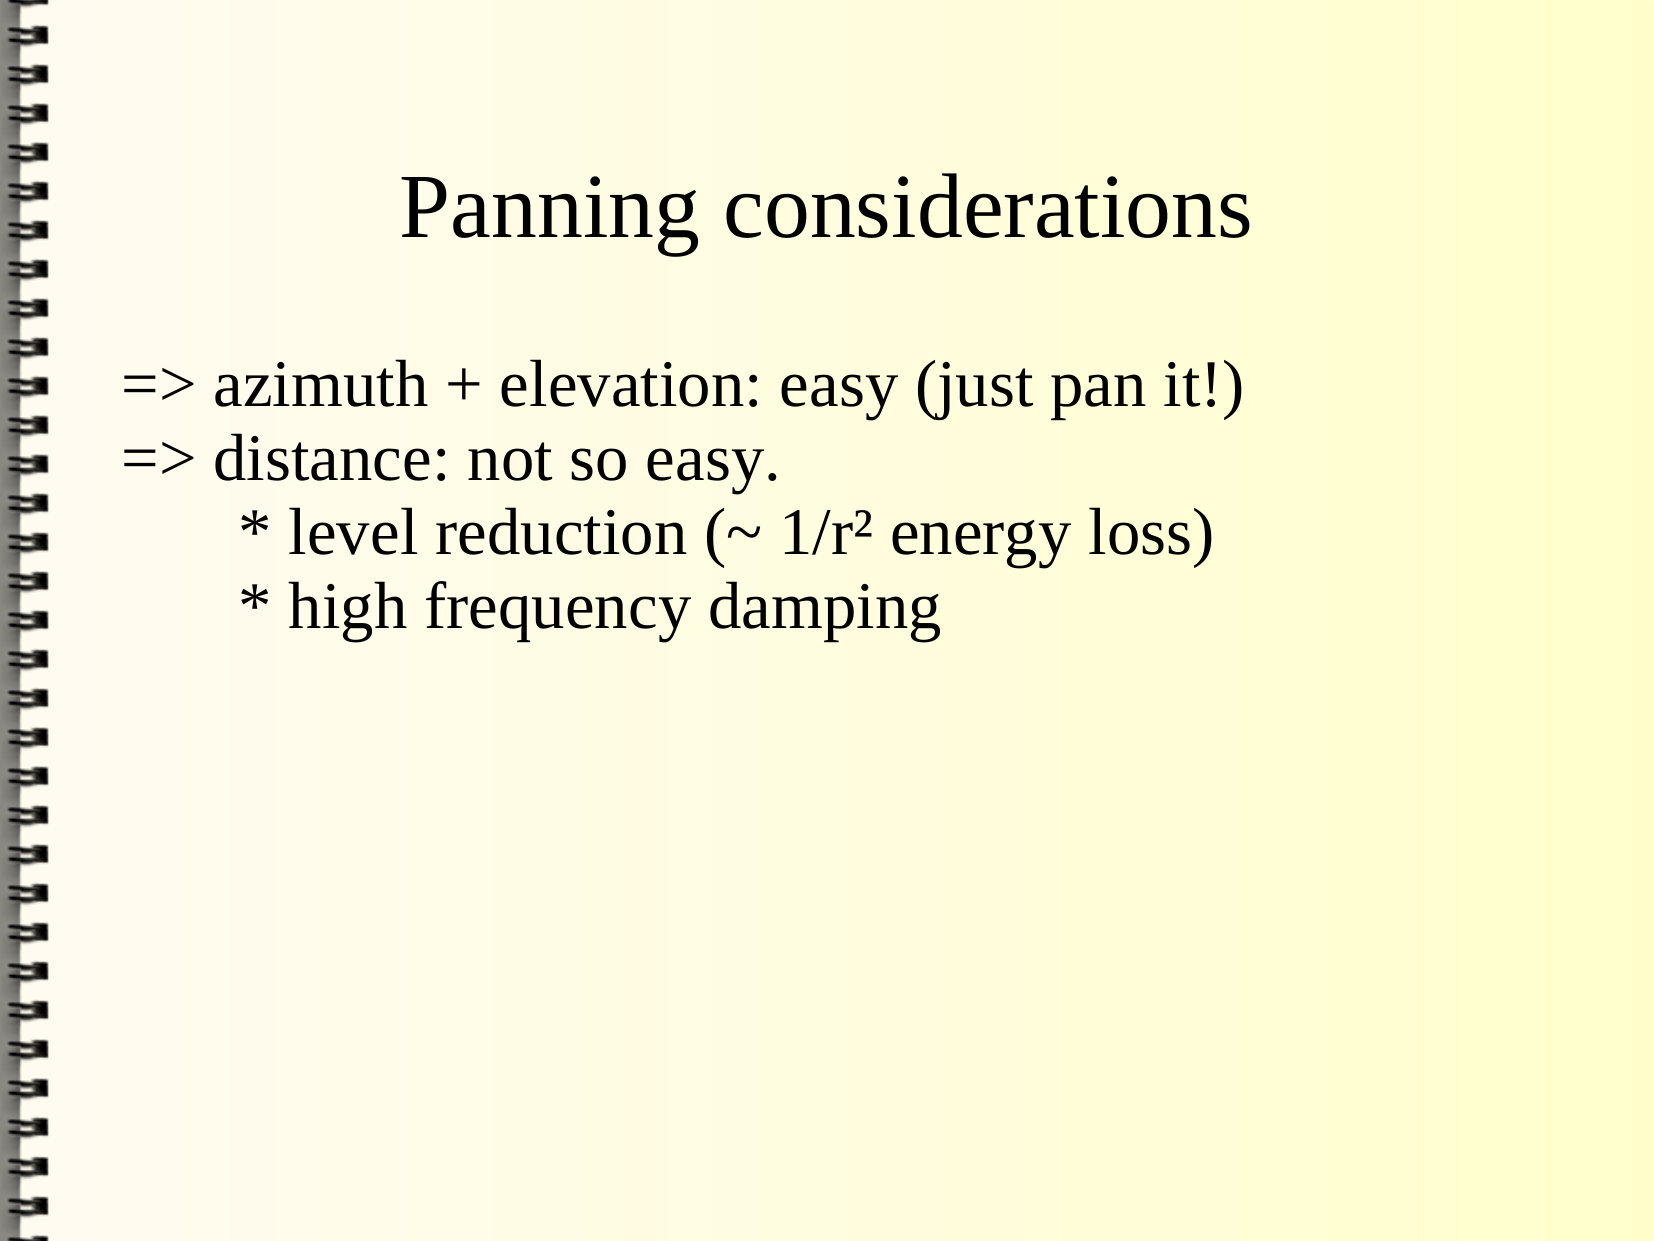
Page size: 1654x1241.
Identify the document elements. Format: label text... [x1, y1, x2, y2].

picture [0, 0, 1654, 1241]
title Panning considerations [121, 110, 1534, 303]
subtitle => azimuth + elevation: easy (just pan it!) => distance: not so easy. * level reduction (~ 1/r² energy loss) * high frequency damping [121, 346, 1534, 1162]
